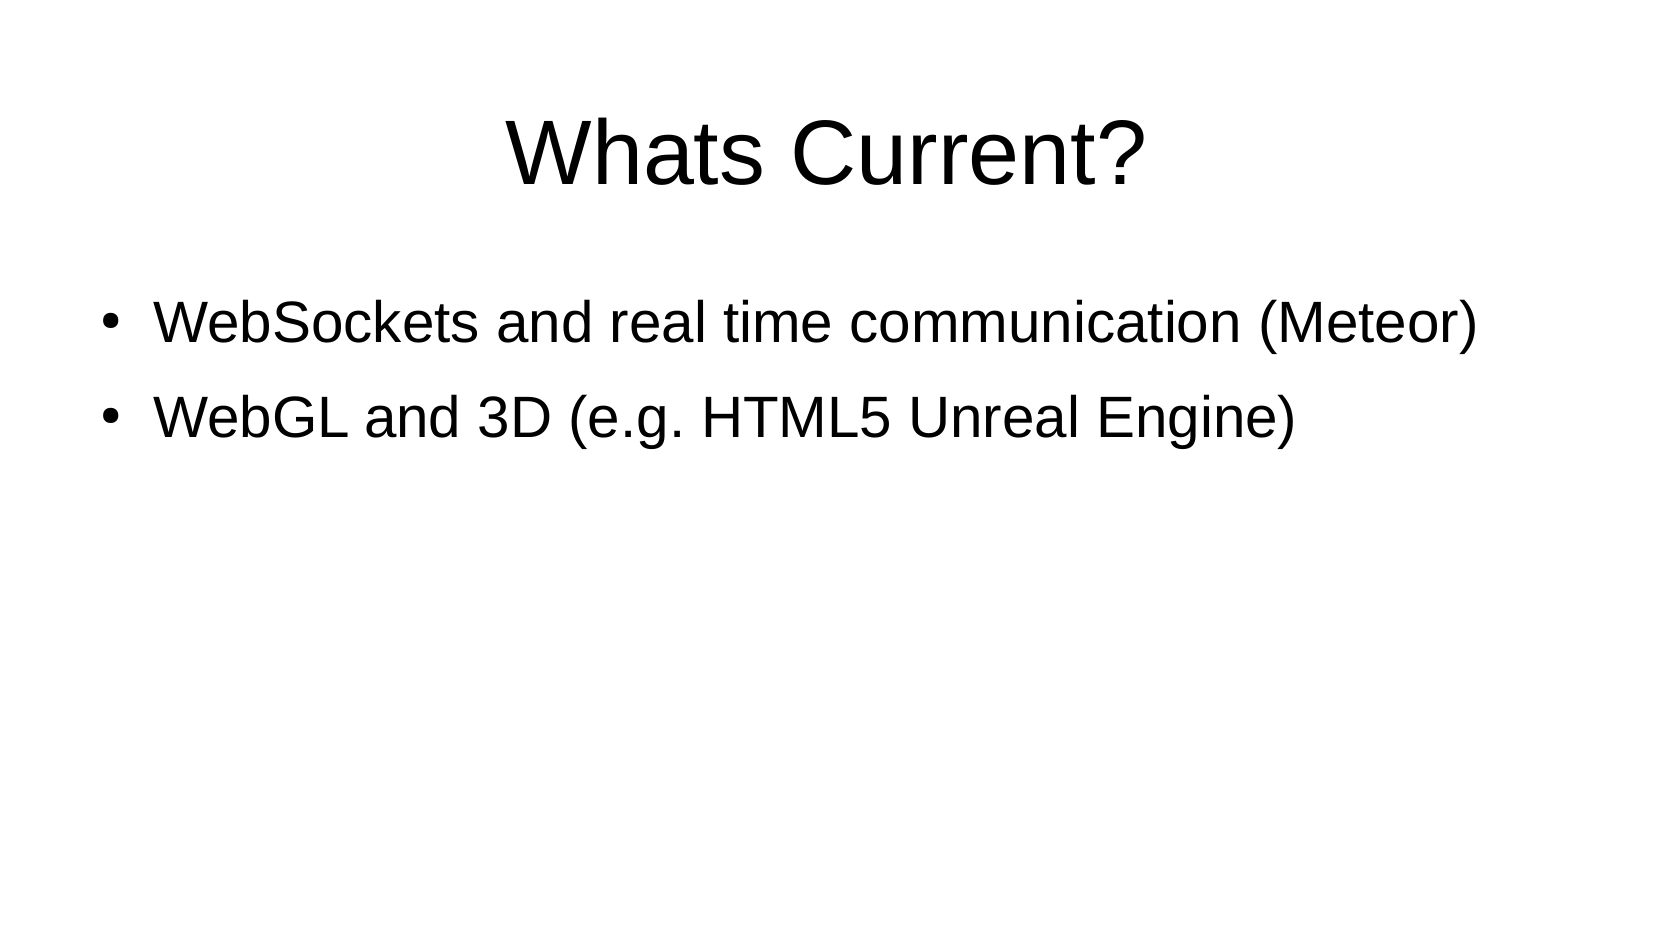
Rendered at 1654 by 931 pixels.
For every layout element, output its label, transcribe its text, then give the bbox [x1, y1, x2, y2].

list WebSockets and real time communication (Meteor) WebGL and 3D (e.g. HTML5 Unreal Engine) [82, 290, 1538, 931]
title Whats Current? [82, 49, 1571, 257]
